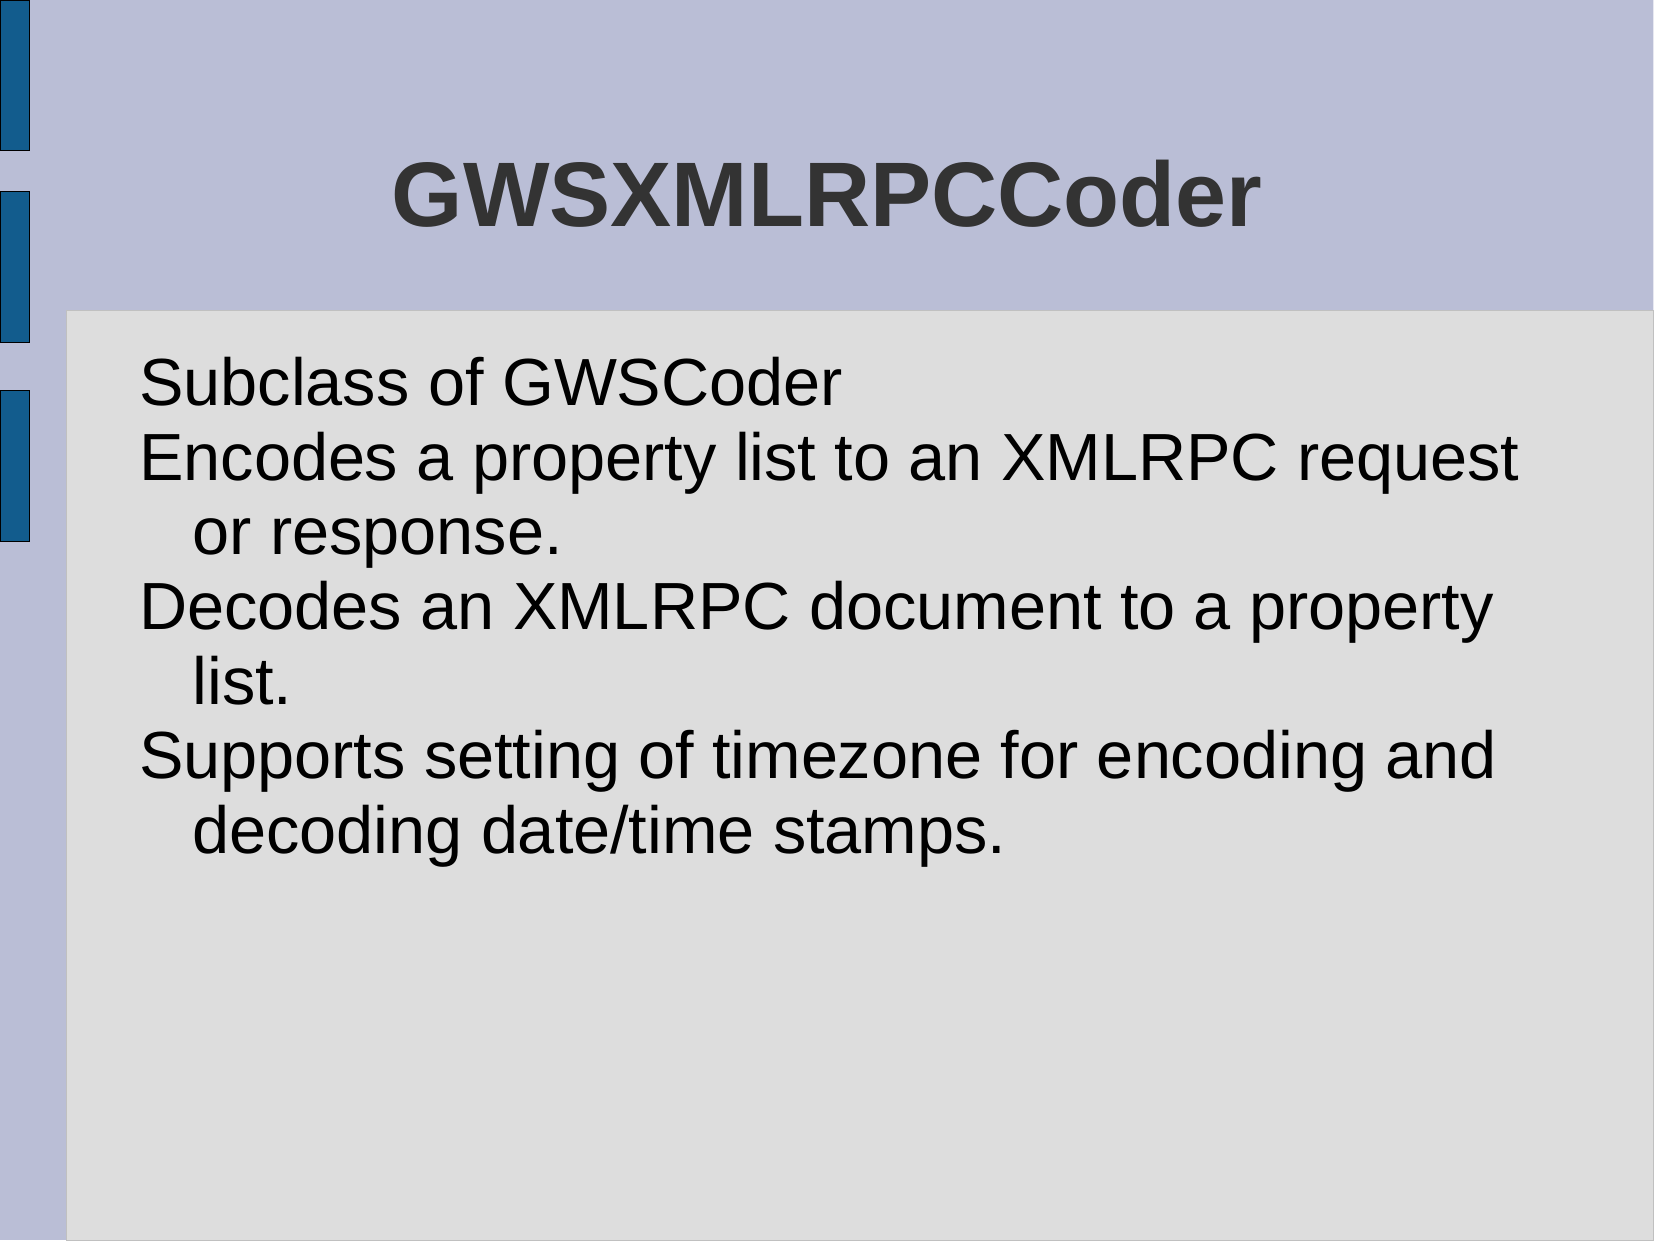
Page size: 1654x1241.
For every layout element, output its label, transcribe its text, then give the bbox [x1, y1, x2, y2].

list Subclass of GWSCoder Encodes a property list to an XMLRPC request or response. Decodes an XMLRPC document to a property list. Supports setting of timezone for encoding and decoding date/time stamps. [121, 344, 1534, 1112]
title GWSXMLRPCCoder [121, 98, 1534, 291]
